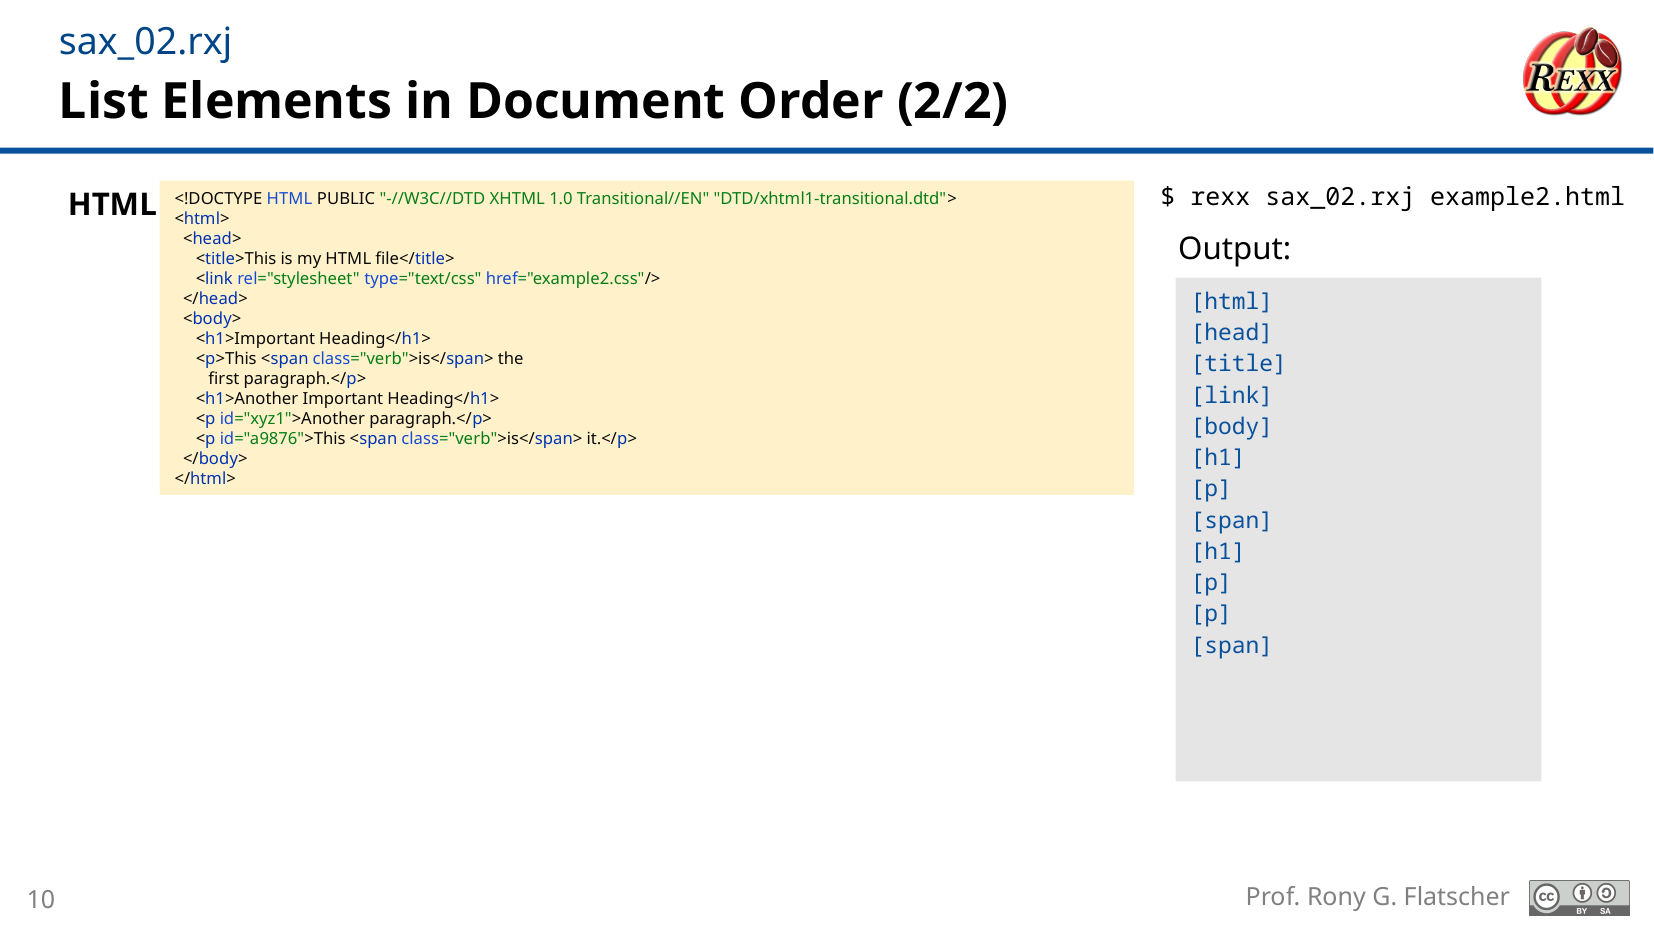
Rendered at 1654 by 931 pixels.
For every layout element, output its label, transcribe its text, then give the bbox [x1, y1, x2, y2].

text_box Output: [1163, 218, 1653, 275]
text_box $ rexx sax_02.rxj example2.html [1145, 171, 1648, 227]
title sax_02.rxj List Elements in Document Order (2/2) [0, 0, 1625, 148]
text_box <!DOCTYPE HTML PUBLIC "-//W3C//DTD XHTML 1.0 Transitional//EN" "DTD/xhtml1-transitional.dtd"> <html> <head> <title>This is my HTML file</title> <link rel="stylesheet" type="text/css" href="example2.css"/> </head> <body> <h1>Important Heading</h1> <p>This <span class="verb">is</span> the first paragraph.</p> <h1>Another Important Heading</h1> <p id="xyz1">Another paragraph.</p> <p id="a9876">This <span class="verb">is</span> it.</p> </body> </html> [159, 180, 1134, 495]
text_box HTML [53, 174, 201, 231]
text_box [html] [head] [title] [link] [body] [h1] [p] [span] [h1] [p] [p] [span] [1175, 277, 1542, 782]
